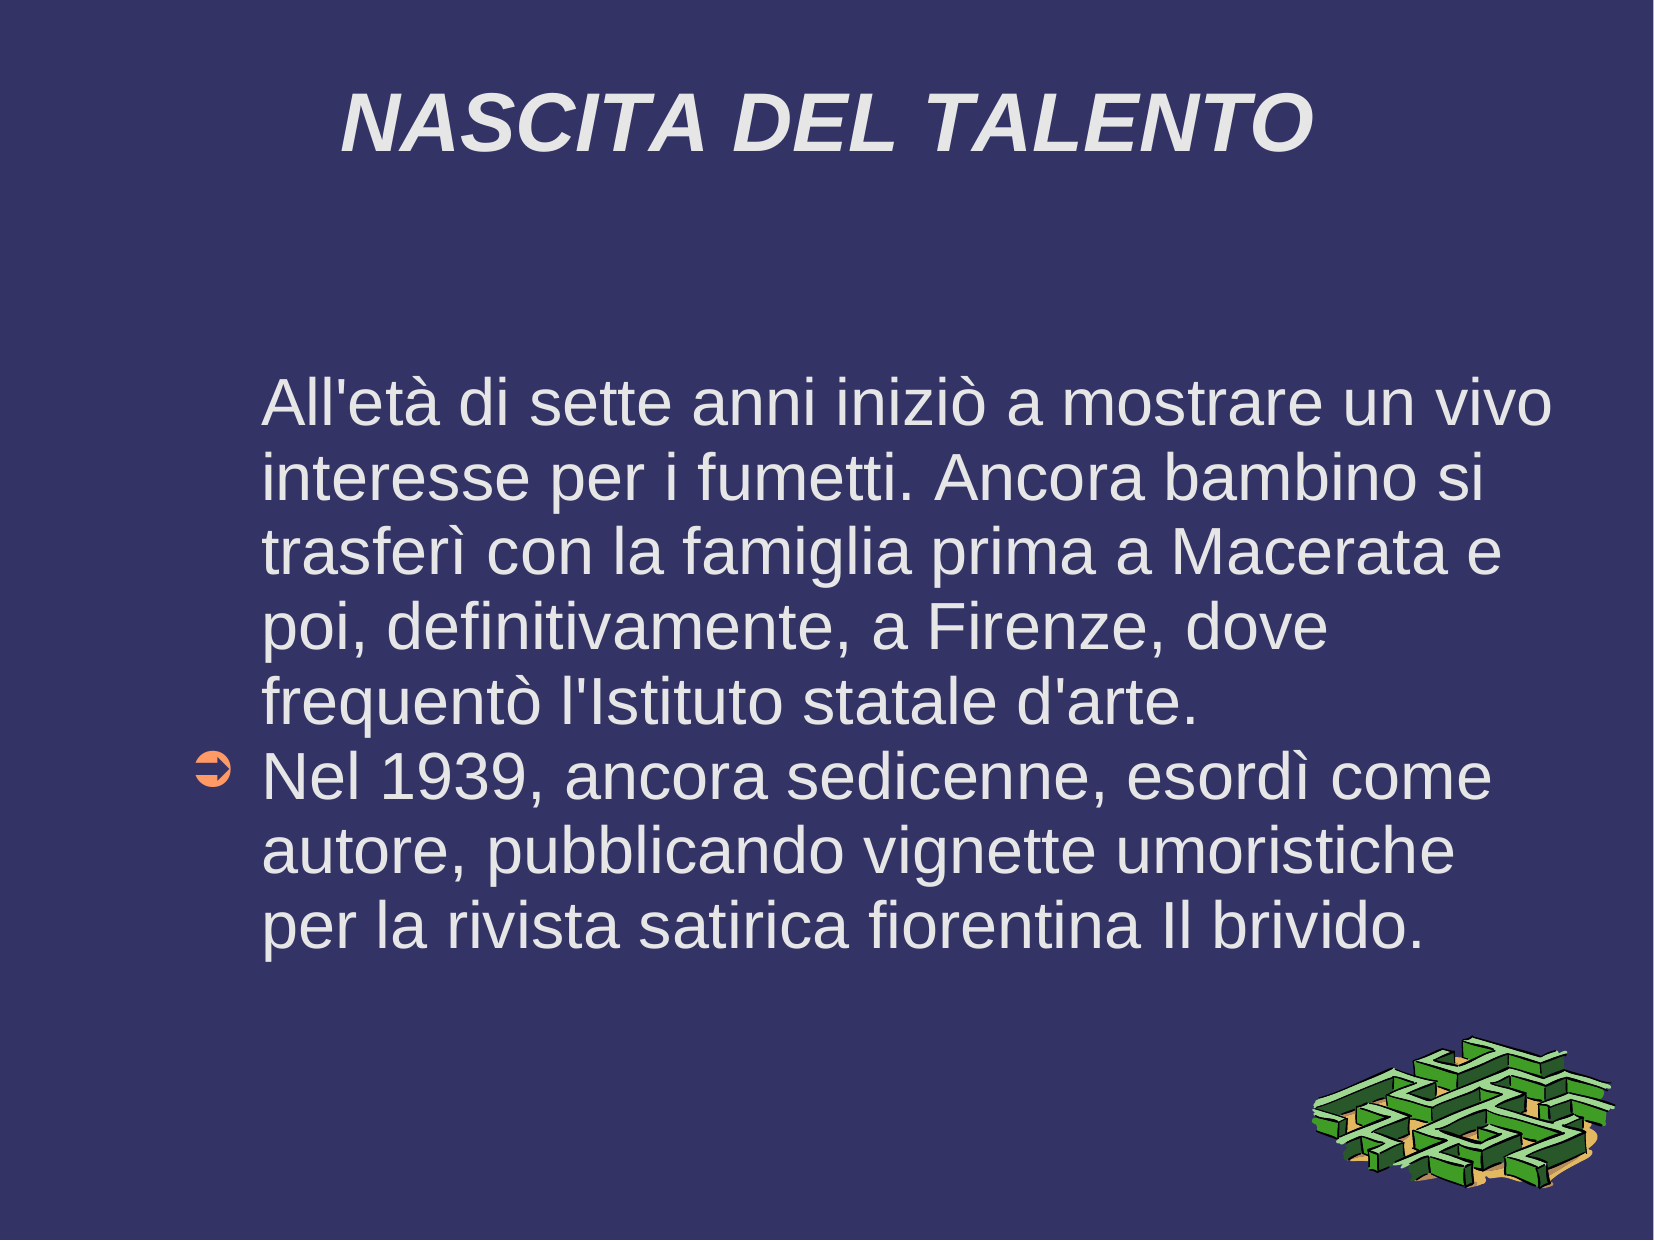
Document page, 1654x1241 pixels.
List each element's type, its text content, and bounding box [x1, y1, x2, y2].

list All'età di sette anni iniziò a mostrare un vivo interesse per i fumetti. Ancora bambino si trasferì con la famiglia prima a Macerata e poi, definitivamente, a Firenze, dove frequentò l'Istituto statale d'arte. Nel 1939, ancora sedicenne, esordì come autore, pubblicando vignette umoristiche per la rivista satirica fiorentina Il brivido. [178, 364, 1570, 1147]
title NASCITA DEL TALENTO [121, 19, 1534, 227]
